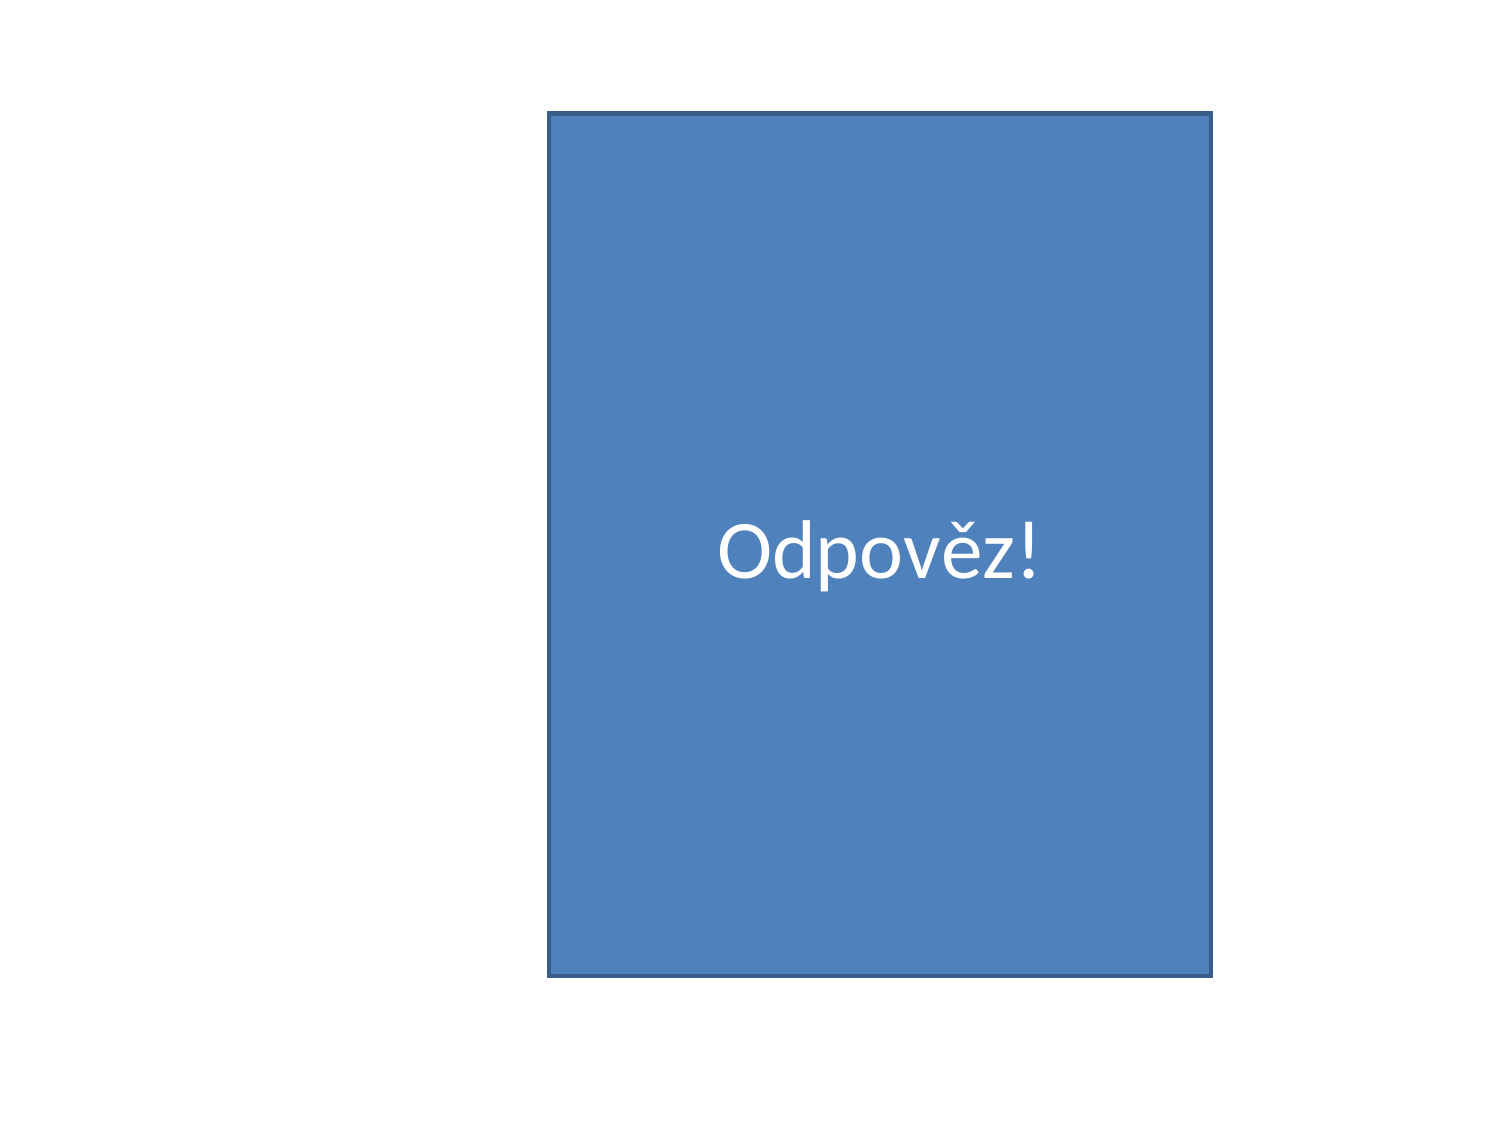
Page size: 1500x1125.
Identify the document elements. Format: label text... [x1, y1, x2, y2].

text_box Odpověz! [549, 113, 1211, 977]
